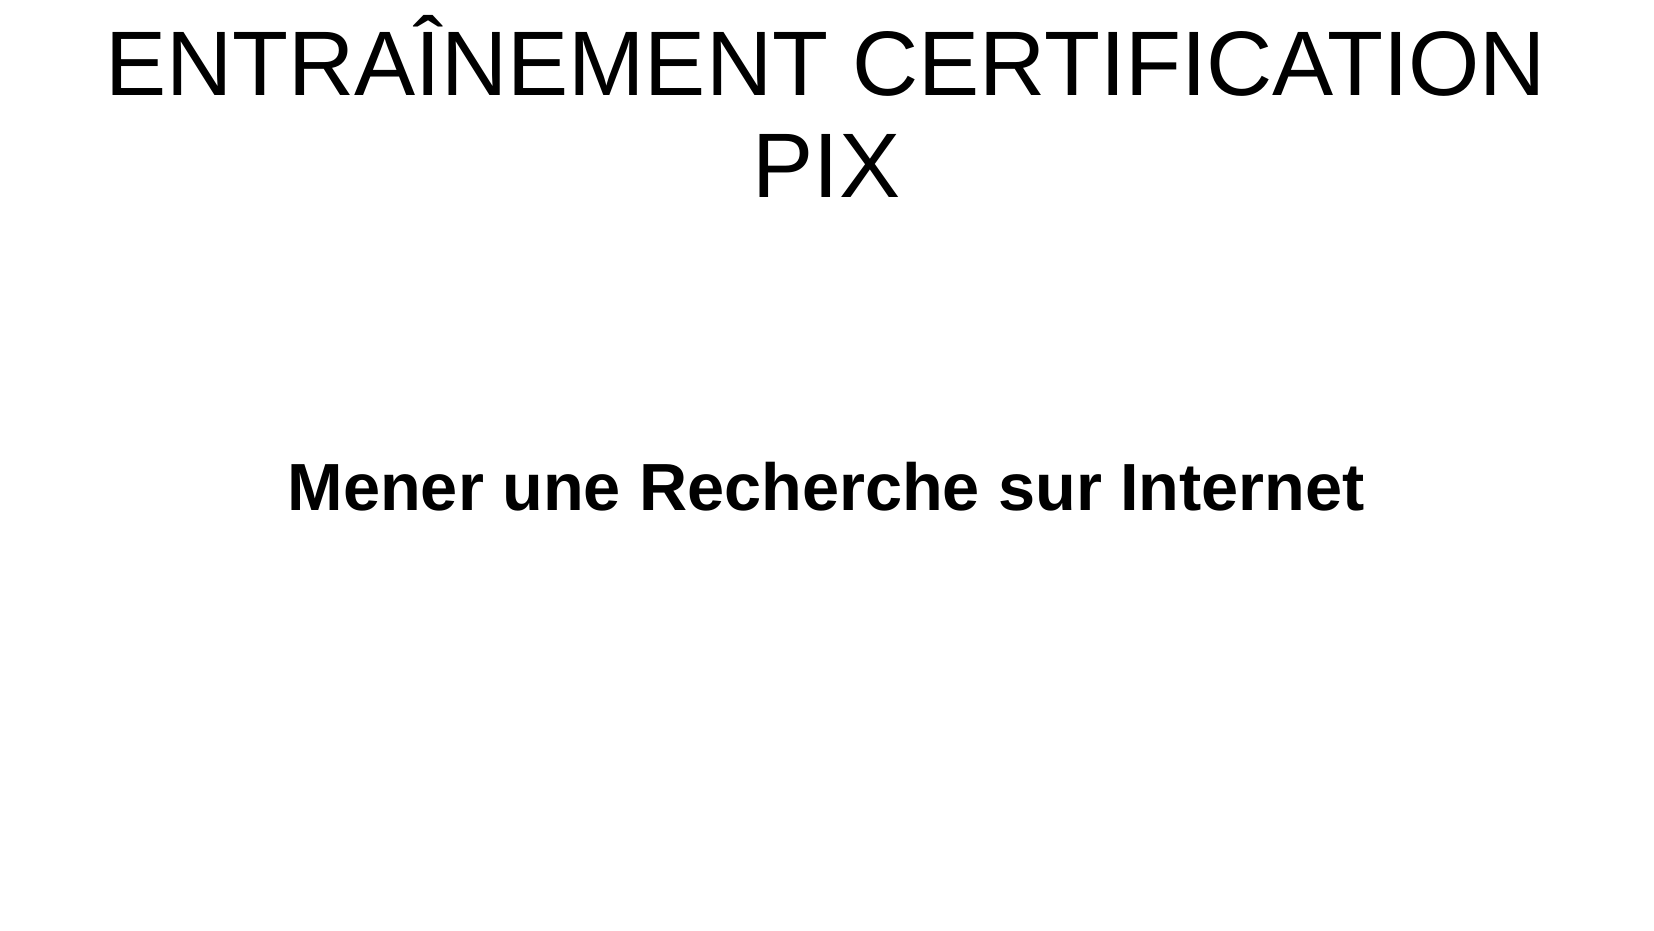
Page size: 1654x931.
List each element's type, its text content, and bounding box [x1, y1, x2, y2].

subtitle Mener une Recherche sur Internet [82, 217, 1571, 758]
title ENTRAÎNEMENT CERTIFICATION PIX [82, 12, 1571, 217]
